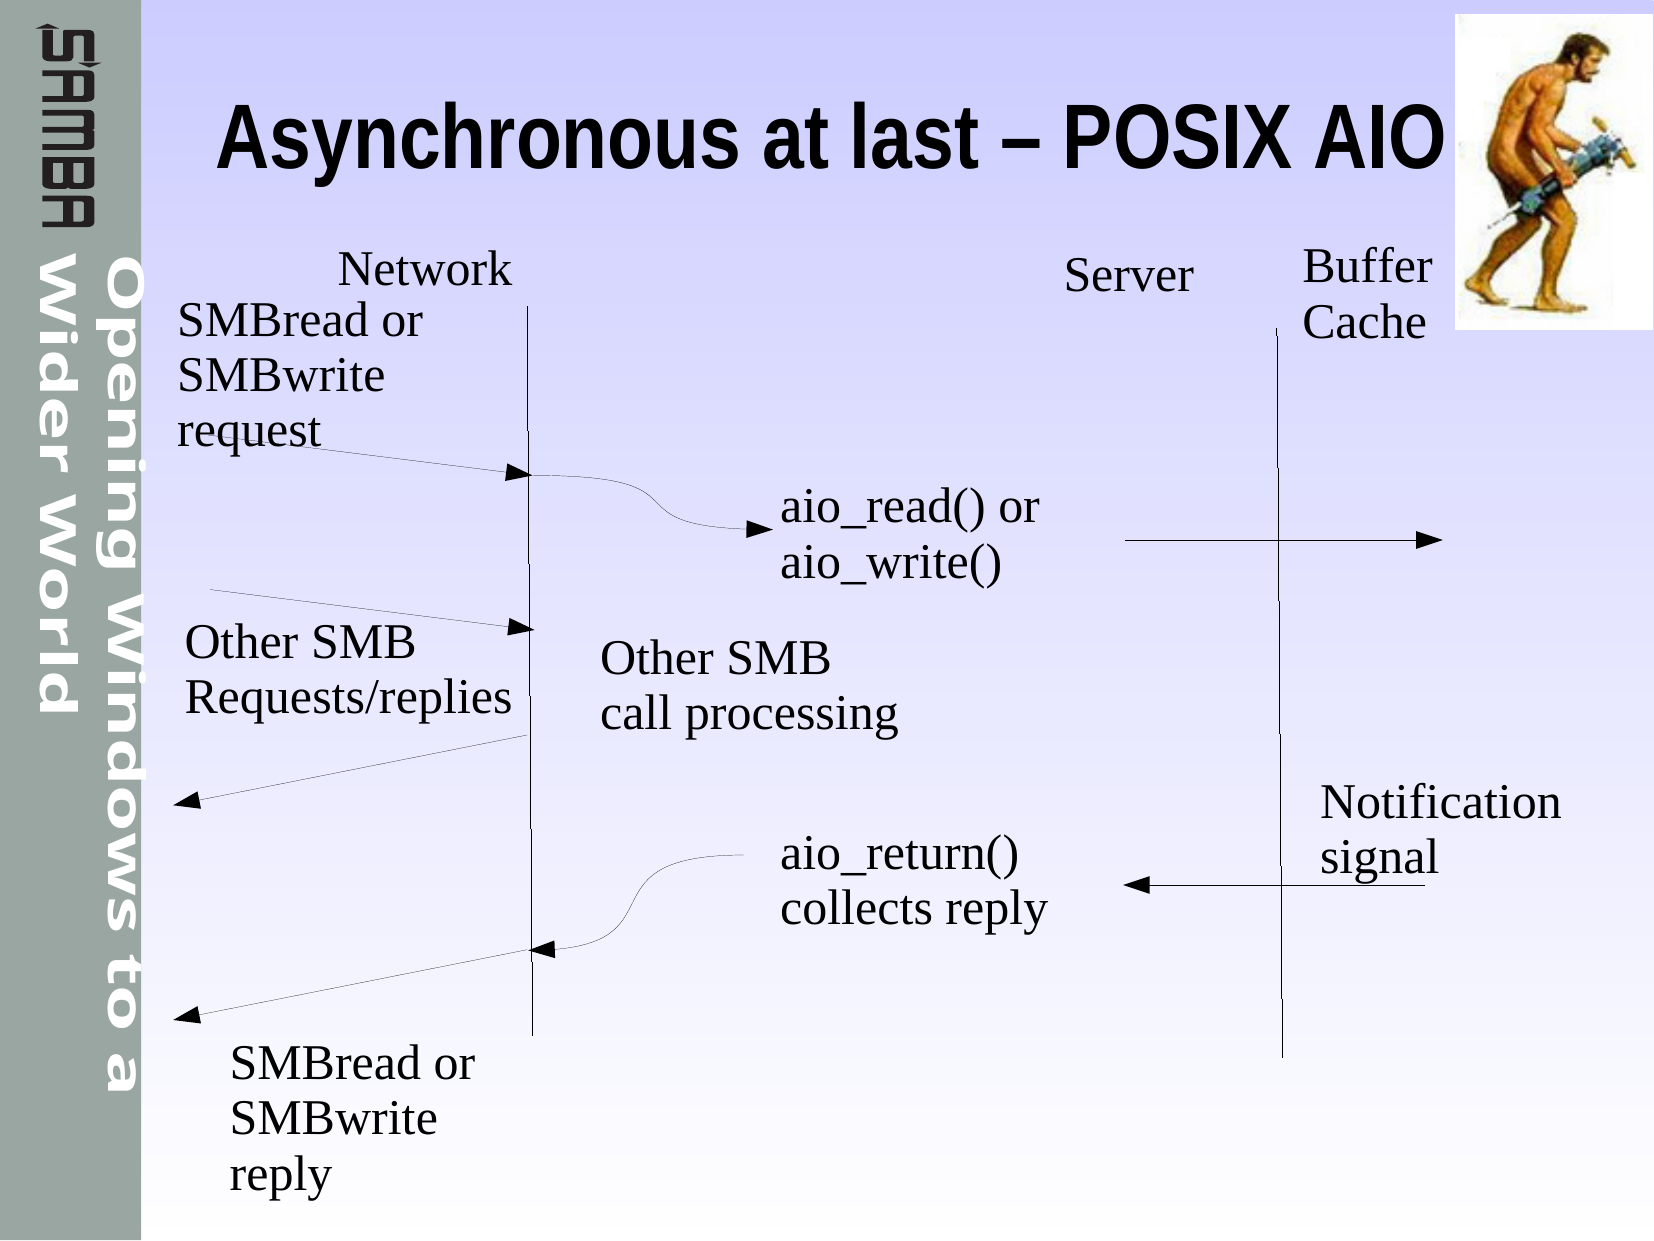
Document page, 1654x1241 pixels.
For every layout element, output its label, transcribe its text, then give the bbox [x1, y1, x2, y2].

text_box Other SMB Requests/replies [184, 614, 514, 745]
title Asynchronous at last – POSIX AIO [173, 31, 1455, 239]
text_box aio_return() collects reply [780, 825, 1096, 947]
text_box Server [1063, 247, 1195, 303]
text_box aio_read() or aio_write() [780, 478, 1096, 601]
text_box Network [337, 240, 513, 296]
text_box Buffer Cache [1302, 238, 1434, 350]
picture [1455, 14, 1653, 330]
text_box SMBread or SMBwrite reply [229, 1035, 496, 1201]
text_box Notification signal [1320, 773, 1591, 896]
text_box SMBread or SMBwrite request [176, 291, 443, 458]
text_box Other SMB call processing [600, 630, 916, 752]
